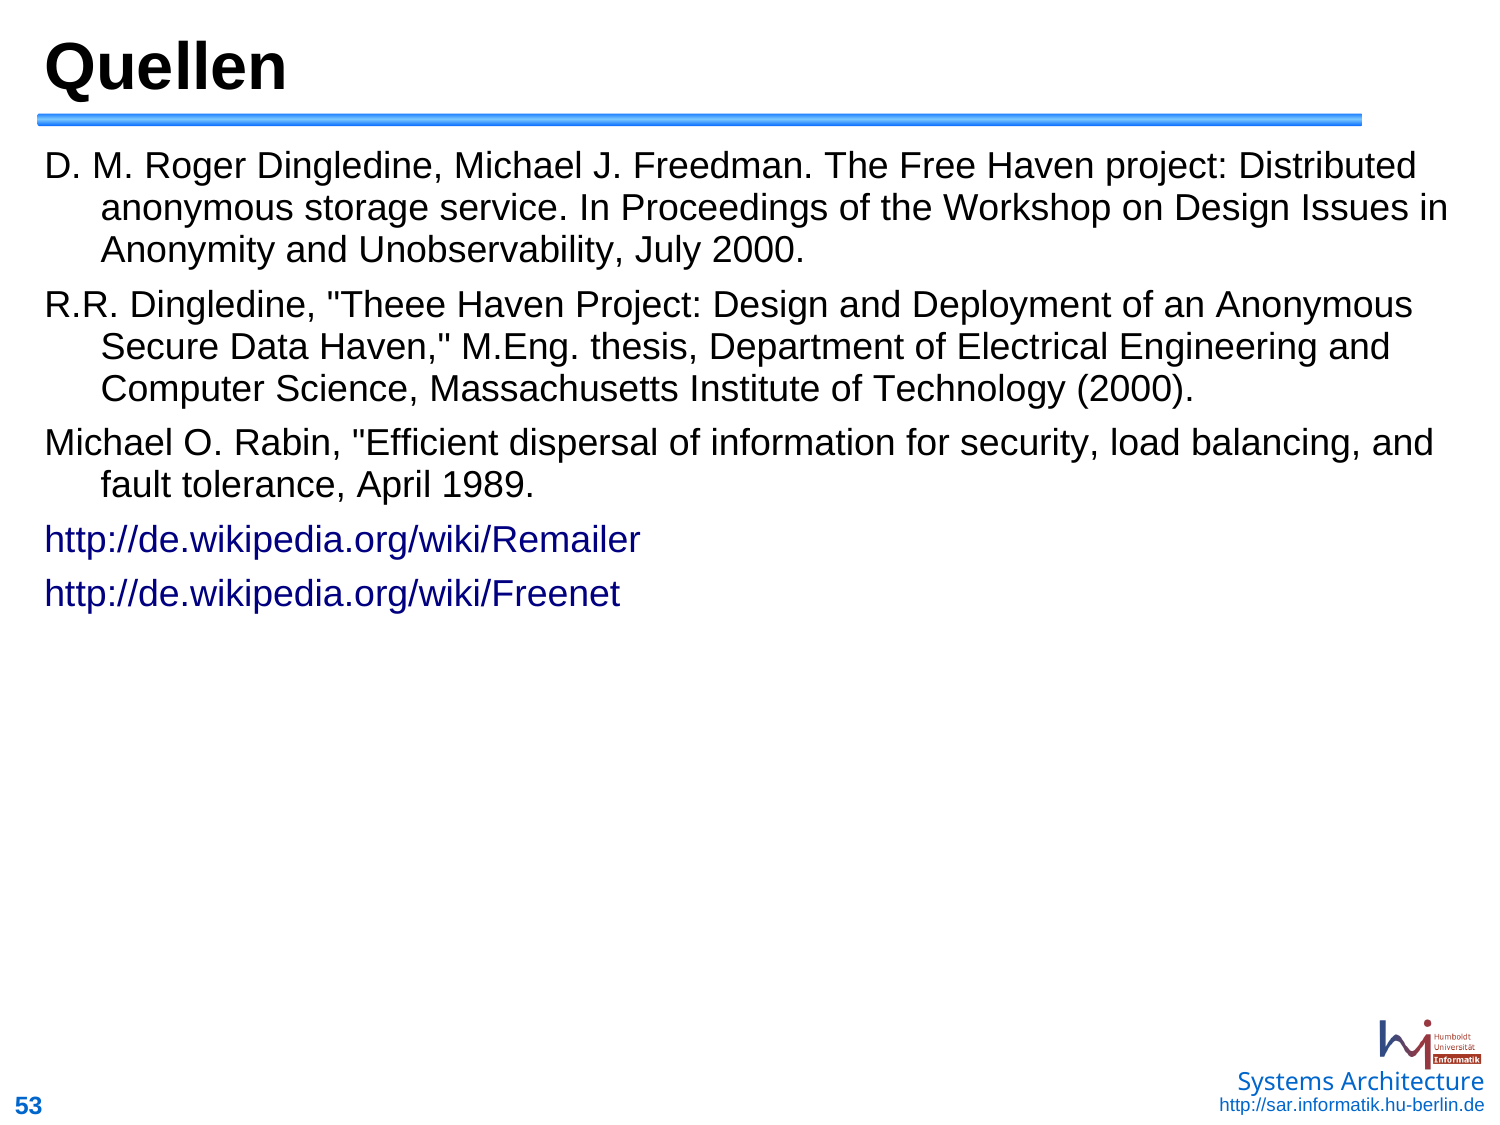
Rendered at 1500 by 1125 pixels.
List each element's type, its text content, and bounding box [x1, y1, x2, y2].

picture [1376, 1016, 1483, 1071]
title Quellen [29, 20, 1500, 114]
list D. M. Roger Dingledine, Michael J. Freedman. The Free Haven project: Distributed anonymous storage service. In Proceedings of the Workshop on Design Issues in Anonymity and Unobservability, July 2000. R.R. Dingledine, "Theee Haven Project: Design and Deployment of an Anonymous Secure Data Haven," M.Eng. thesis, Department of Electrical Engineering and Computer Science, Massachusetts Institute of Technology (2000). Michael O. Rabin, "Efficient dispersal of information for security, load balancing, and fault tolerance, April 1989. http://de.wikipedia.org/wiki/Remailer http://de.wikipedia.org/wiki/Freenet [29, 137, 1500, 827]
